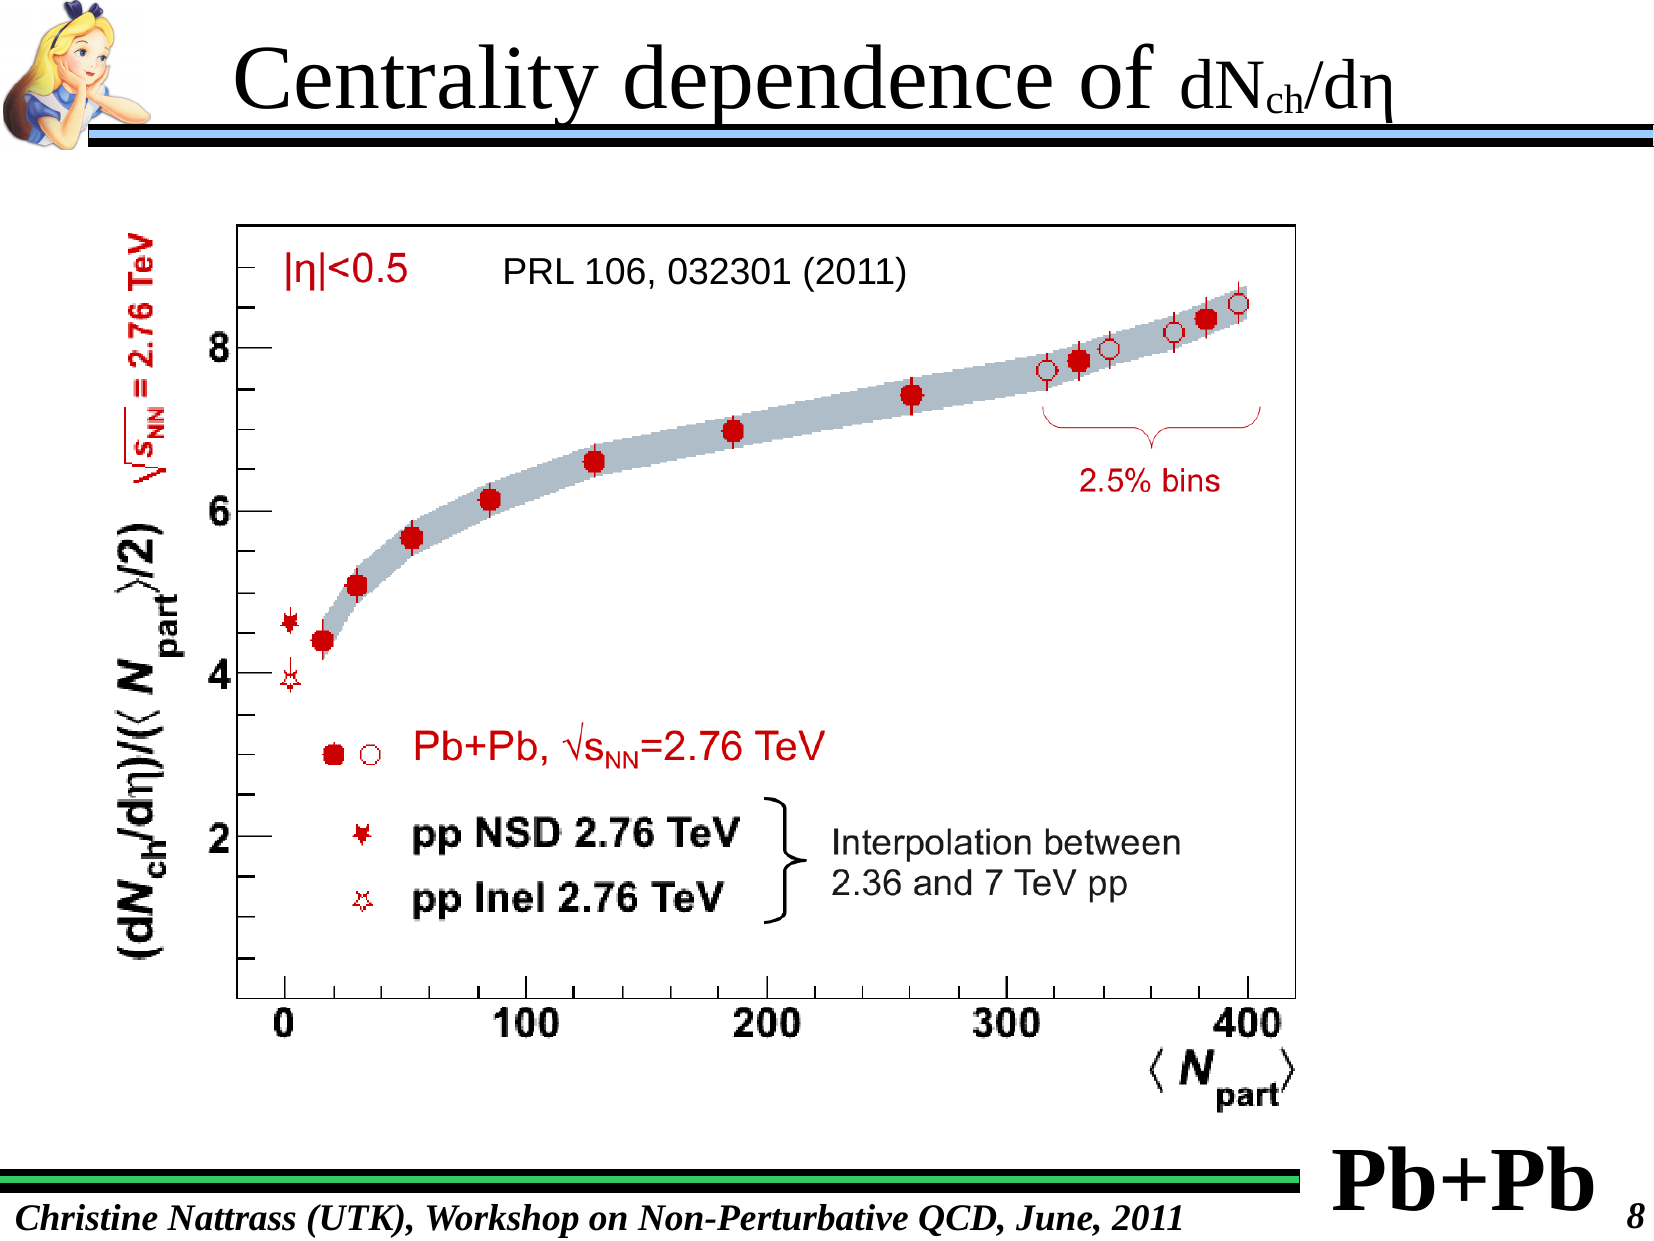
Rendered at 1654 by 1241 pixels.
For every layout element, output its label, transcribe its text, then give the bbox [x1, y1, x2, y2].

picture [3, 0, 151, 150]
picture [114, 224, 1296, 1113]
text_box PRL 106, 032301 (2011) [487, 243, 976, 301]
text_box Pb+Pb [1312, 1121, 1613, 1238]
title Centrality dependence of dNch/dη [70, 15, 1559, 139]
